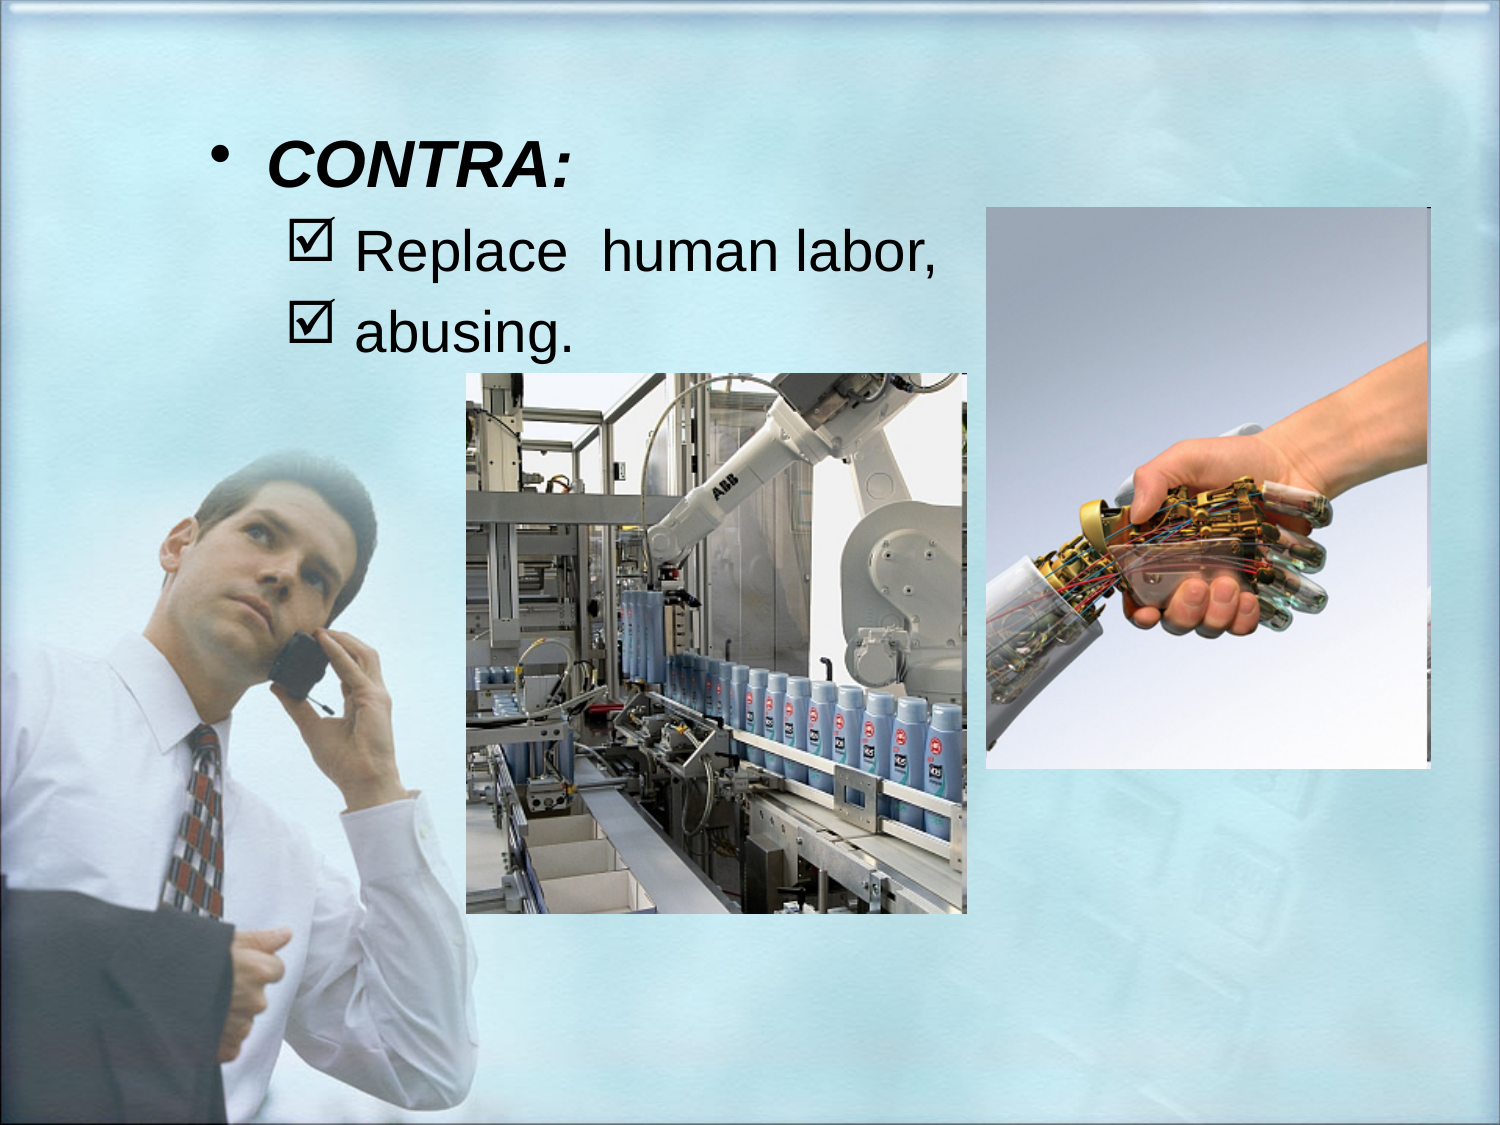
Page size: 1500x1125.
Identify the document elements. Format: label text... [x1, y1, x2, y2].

list CONTRA: Replace human labor, abusing. [194, 113, 1297, 856]
picture [0, 0, 1500, 1125]
